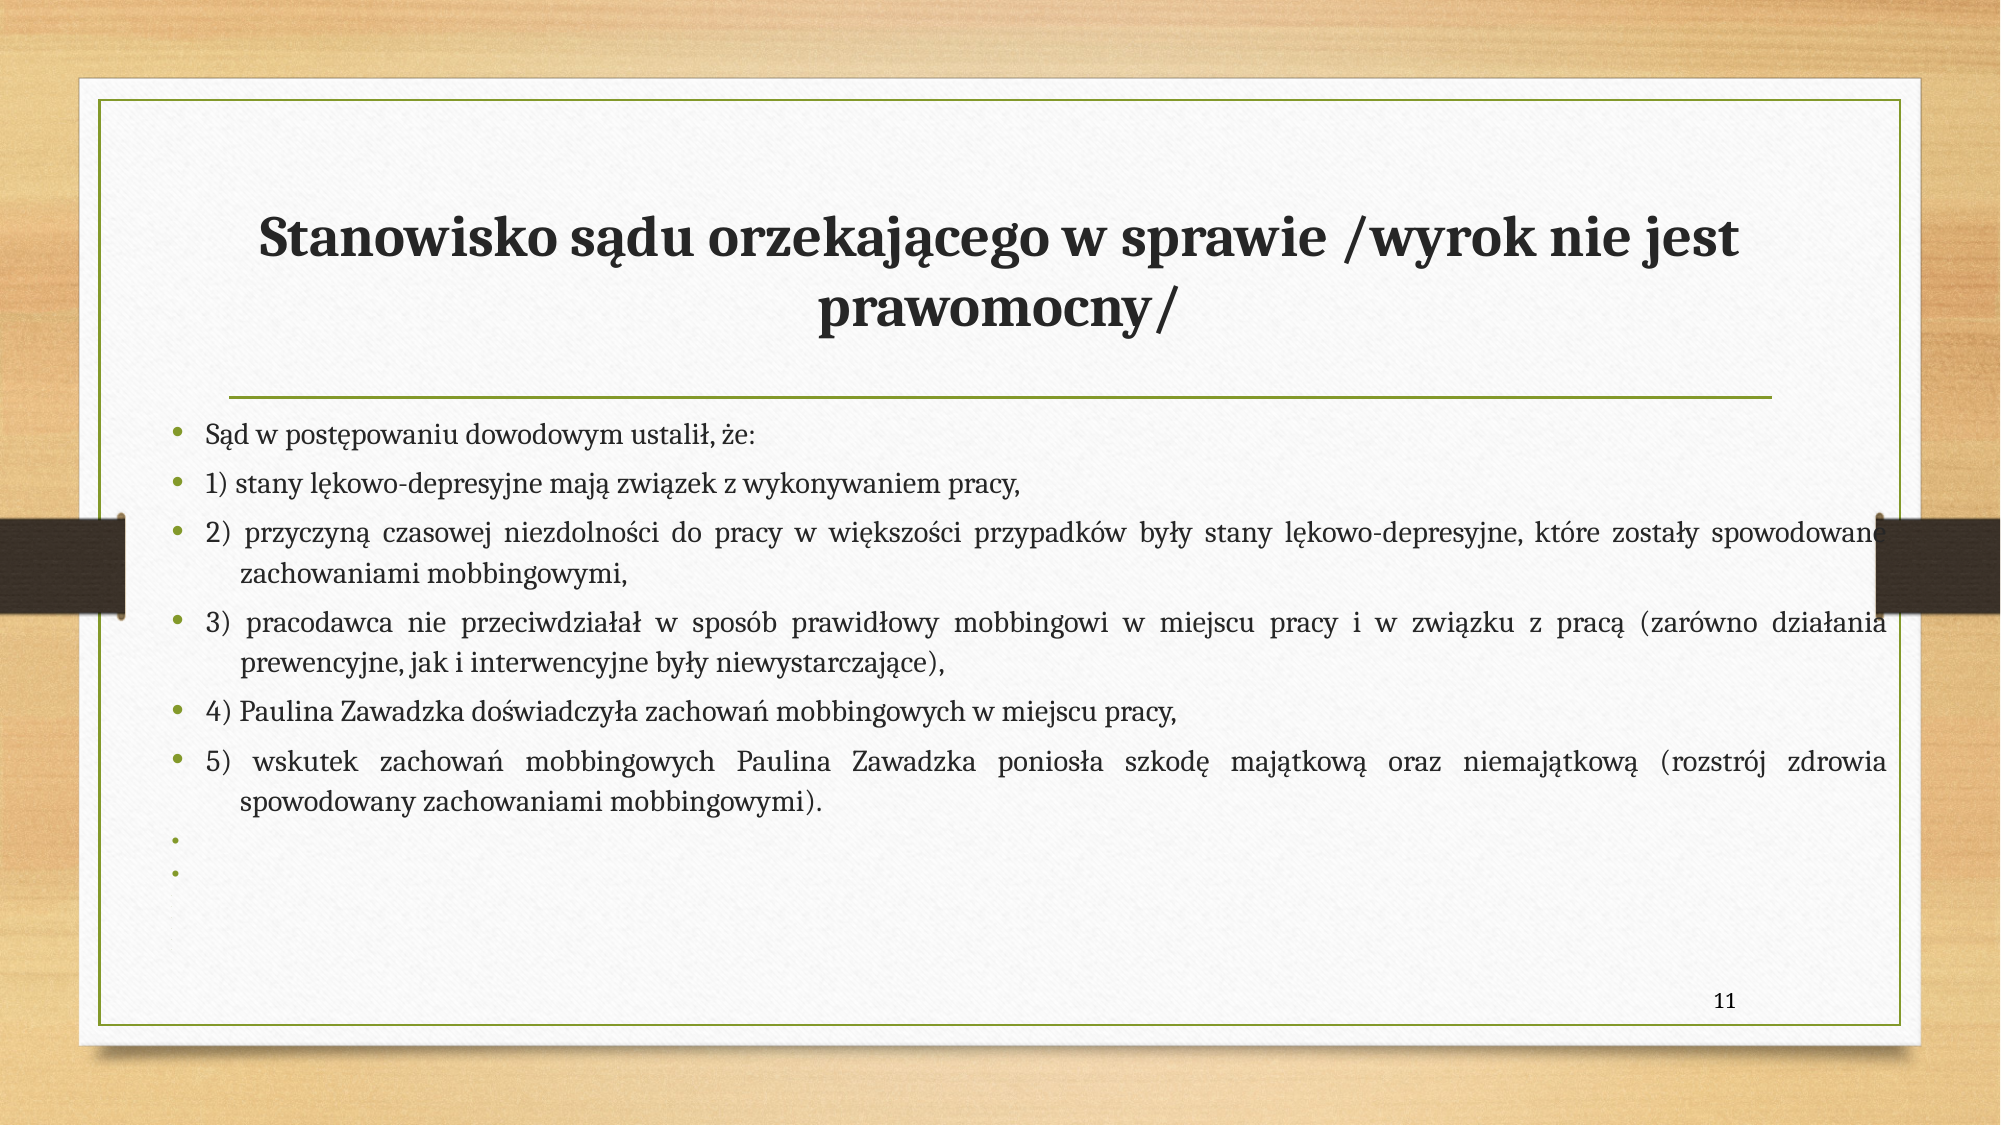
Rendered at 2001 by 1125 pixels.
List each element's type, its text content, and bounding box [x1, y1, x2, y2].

list Sąd w postępowaniu dowodowym ustalił, że: 1) stany lękowo-depresyjne mają związek z wykonywaniem pracy, 2) przyczyną czasowej niezdolności do pracy w większości przypadków były stany lękowo-depresyjne, które zostały spowodowane zachowaniami mobbingowymi, 3) pracodawca nie przeciwdziałał w sposób prawidłowy mobbingowi w miejscu pracy i w związku z pracą (zarówno działania prewencyjne, jak i interwencyjne były niewystarczające), 4) Paulina Zawadzka doświadczyła zachowań mobbingowych w miejscu pracy, 5) wskutek zachowań mobbingowych Paulina Zawadzka poniosła szkodę majątkową oraz niemajątkową (rozstrój zdrowia spowodowany zachowaniami mobbingowymi). [156, 402, 1907, 964]
text_box [1698, 979, 1788, 1026]
title Stanowisko sądu orzekającego w sprawie /wyrok nie jest prawomocny/ [212, 161, 1788, 376]
